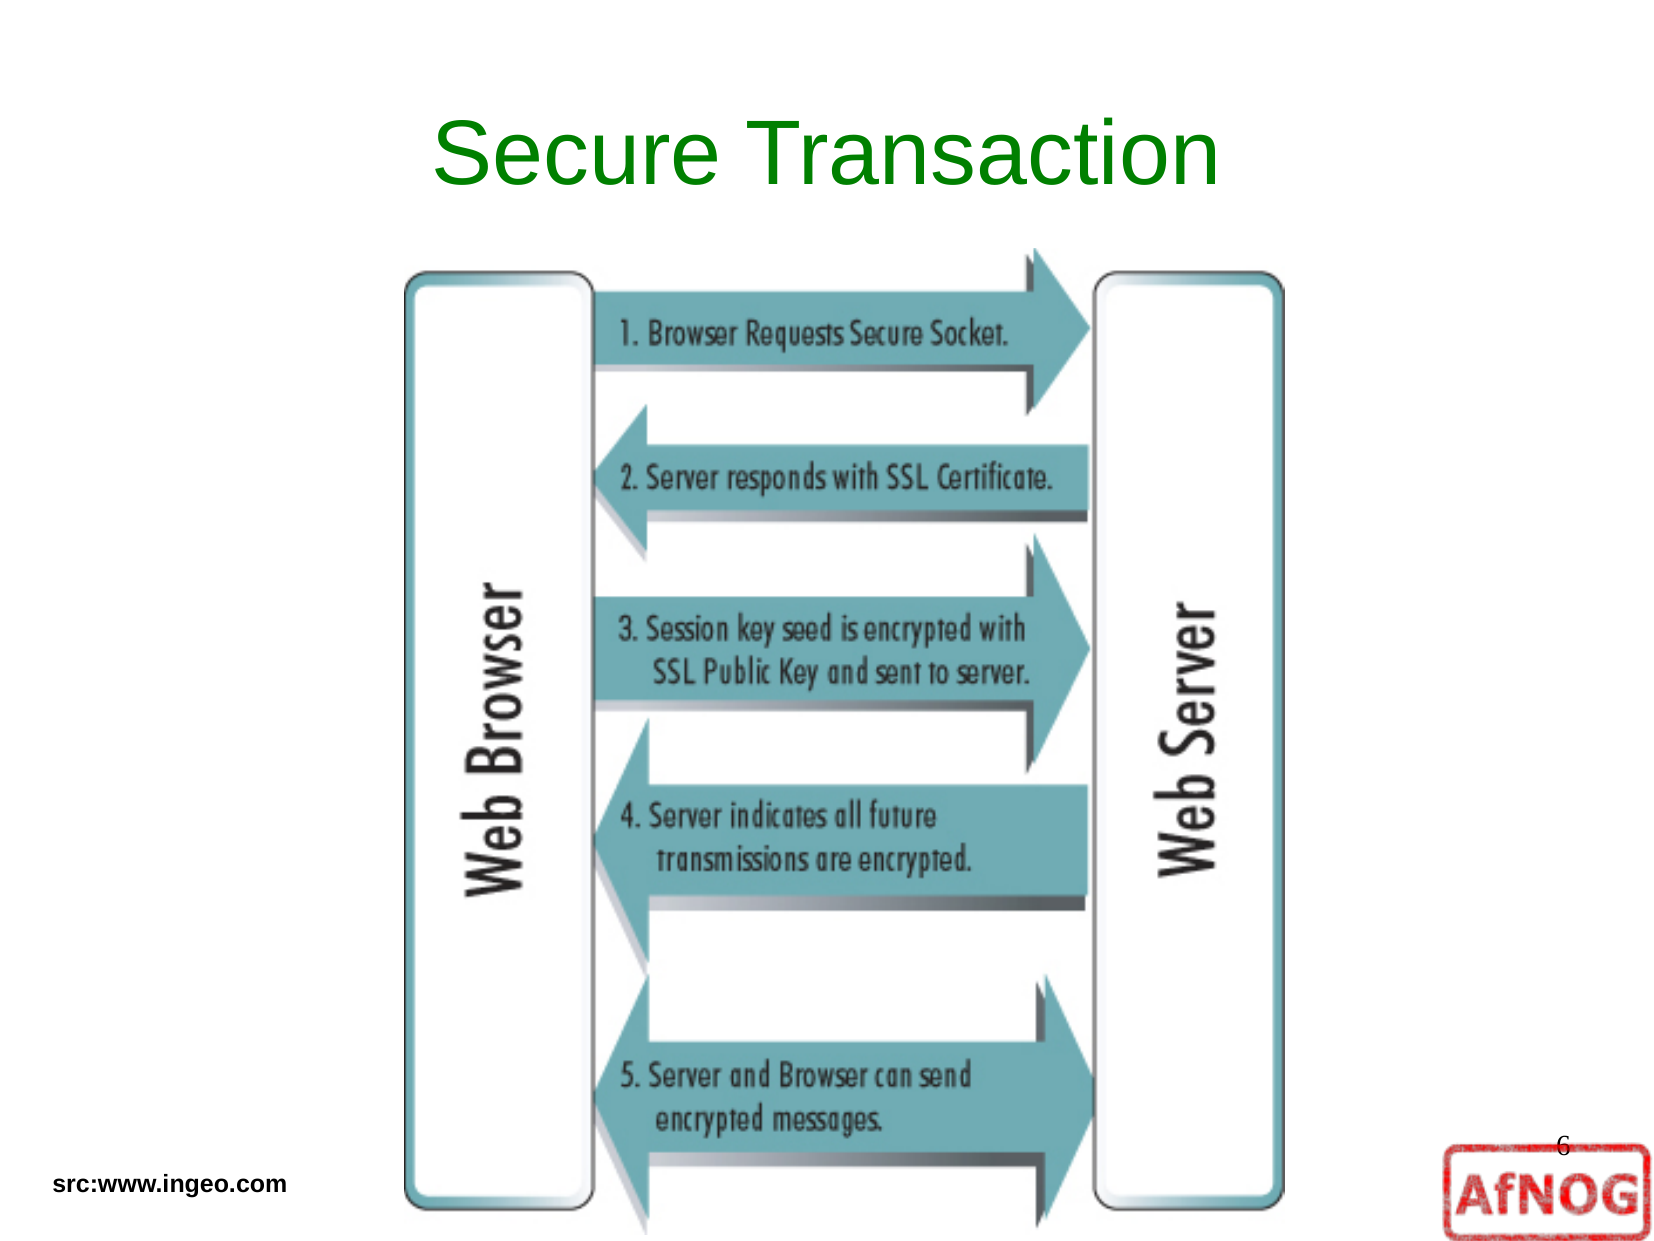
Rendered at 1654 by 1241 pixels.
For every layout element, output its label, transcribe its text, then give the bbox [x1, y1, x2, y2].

title Secure Transaction [82, 49, 1571, 257]
picture [404, 248, 1285, 1235]
picture [1441, 1141, 1654, 1241]
text_box src:www.ingeo.com [37, 1162, 413, 1206]
